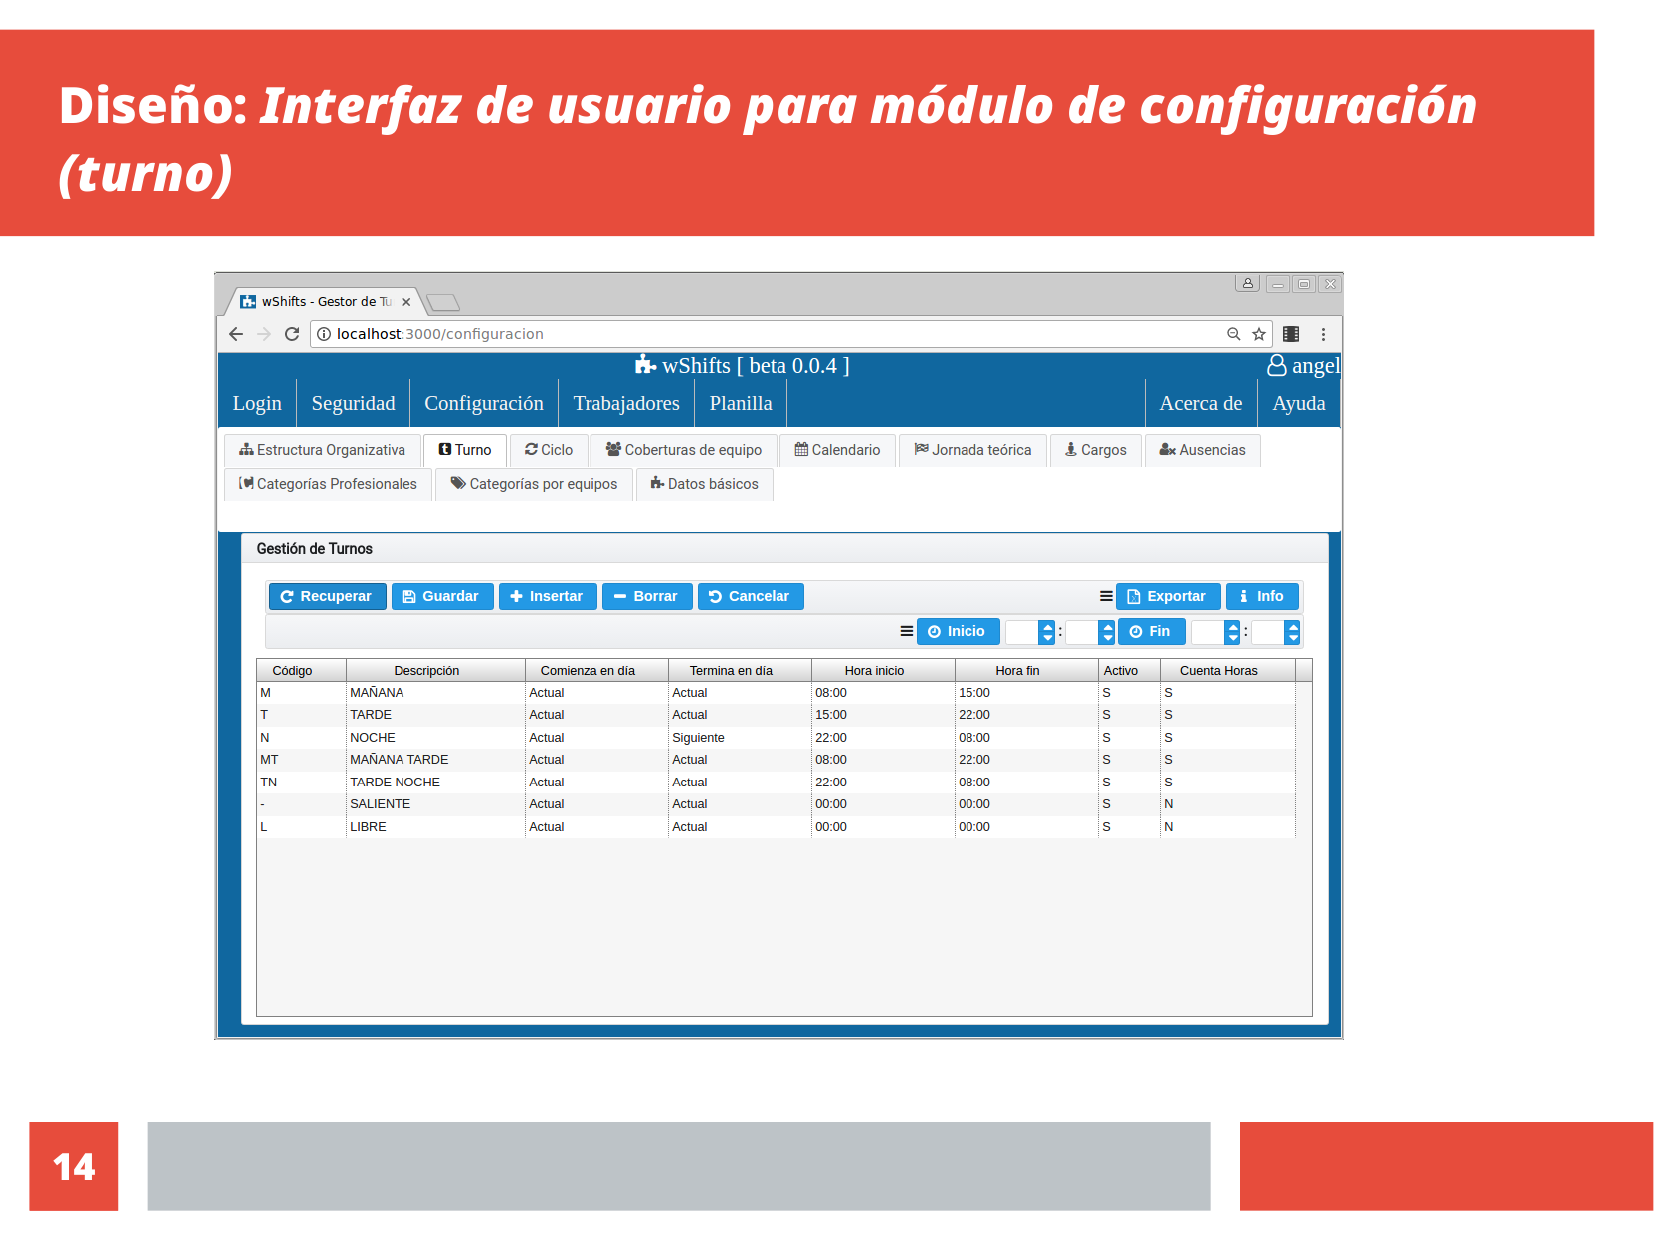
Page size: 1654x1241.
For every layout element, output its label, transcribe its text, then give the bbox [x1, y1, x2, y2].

title Diseño: Interfaz de usuario para módulo de configuración (turno) [59, 59, 1595, 207]
picture [214, 271, 1344, 1040]
